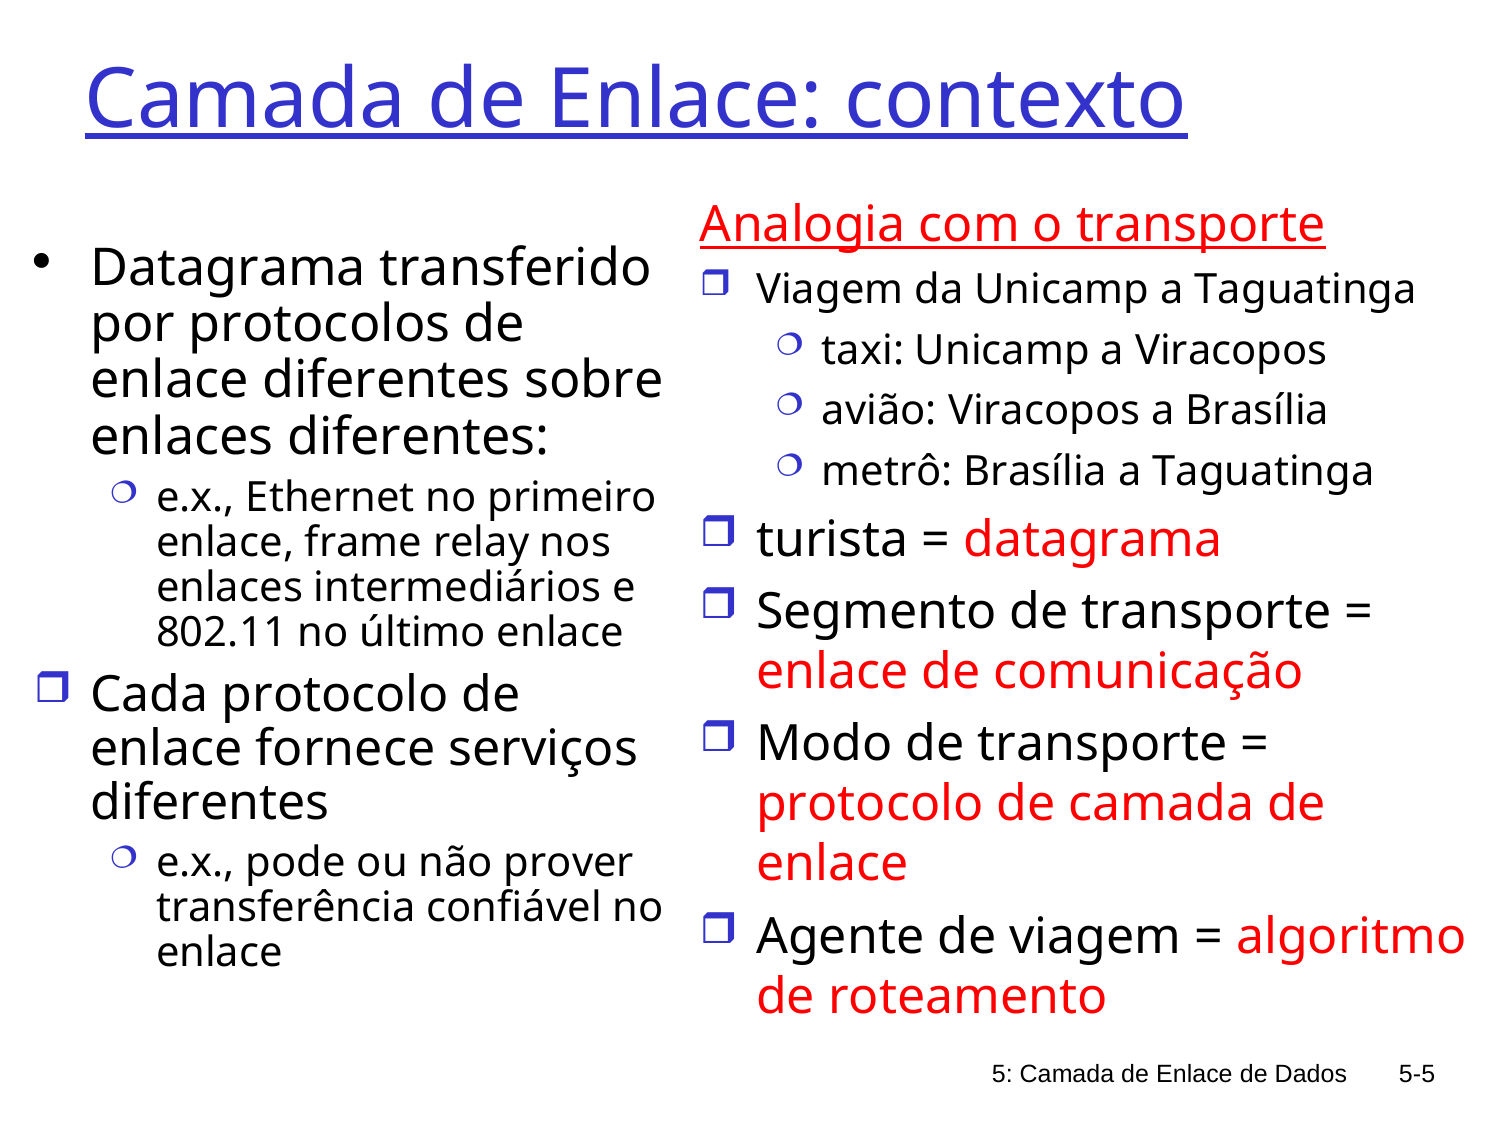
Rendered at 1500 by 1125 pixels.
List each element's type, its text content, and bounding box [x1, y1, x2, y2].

title Camada de Enlace: contexto [69, 0, 1345, 188]
list Analogia com o transporte Viagem da Unicamp a Taguatinga taxi: Unicamp a Viracopos avião: Viracopos a Brasília metrô: Brasília a Taguatinga turista = datagrama Segmento de transporte = enlace de comunicação Modo de transporte = protocolo de camada de enlace Agente de viagem = algoritmo de roteamento [685, 184, 1489, 971]
text_box 5: Camada de Enlace de Dados [837, 1050, 1339, 1125]
list Datagrama transferido por protocolos de enlace diferentes sobre enlaces diferentes: e.x., Ethernet no primeiro enlace, frame relay nos enlaces intermediários e 802.11 no último enlace Cada protocolo de enlace fornece serviços diferentes e.x., pode ou não prover transferência confiável no enlace [19, 233, 685, 996]
text_box 5-<número> [1339, 1050, 1451, 1125]
